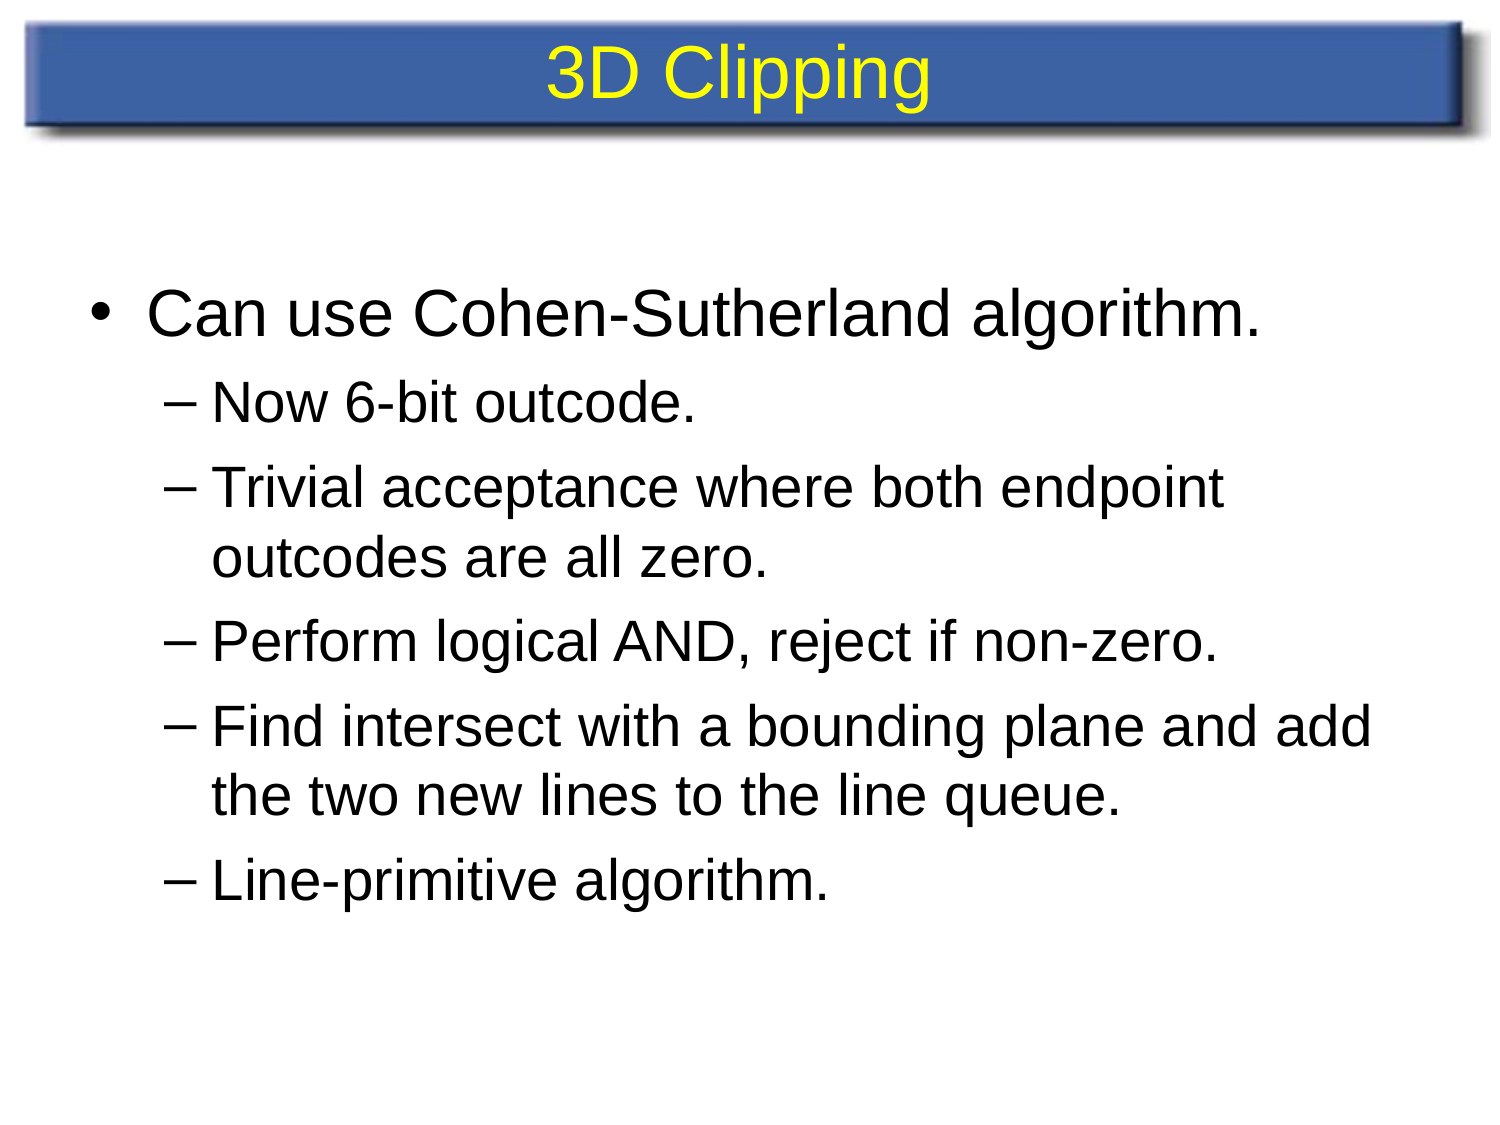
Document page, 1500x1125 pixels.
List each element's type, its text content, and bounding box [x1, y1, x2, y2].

picture [23, 18, 1491, 146]
title 3D Clipping [64, 0, 1415, 138]
list Can use Cohen-Sutherland algorithm. Now 6-bit outcode. Trivial acceptance where both endpoint outcodes are all zero. Perform logical AND, reject if non-zero. Find intersect with a bounding plane and add the two new lines to the line queue. Line-primitive algorithm. [75, 262, 1426, 1006]
